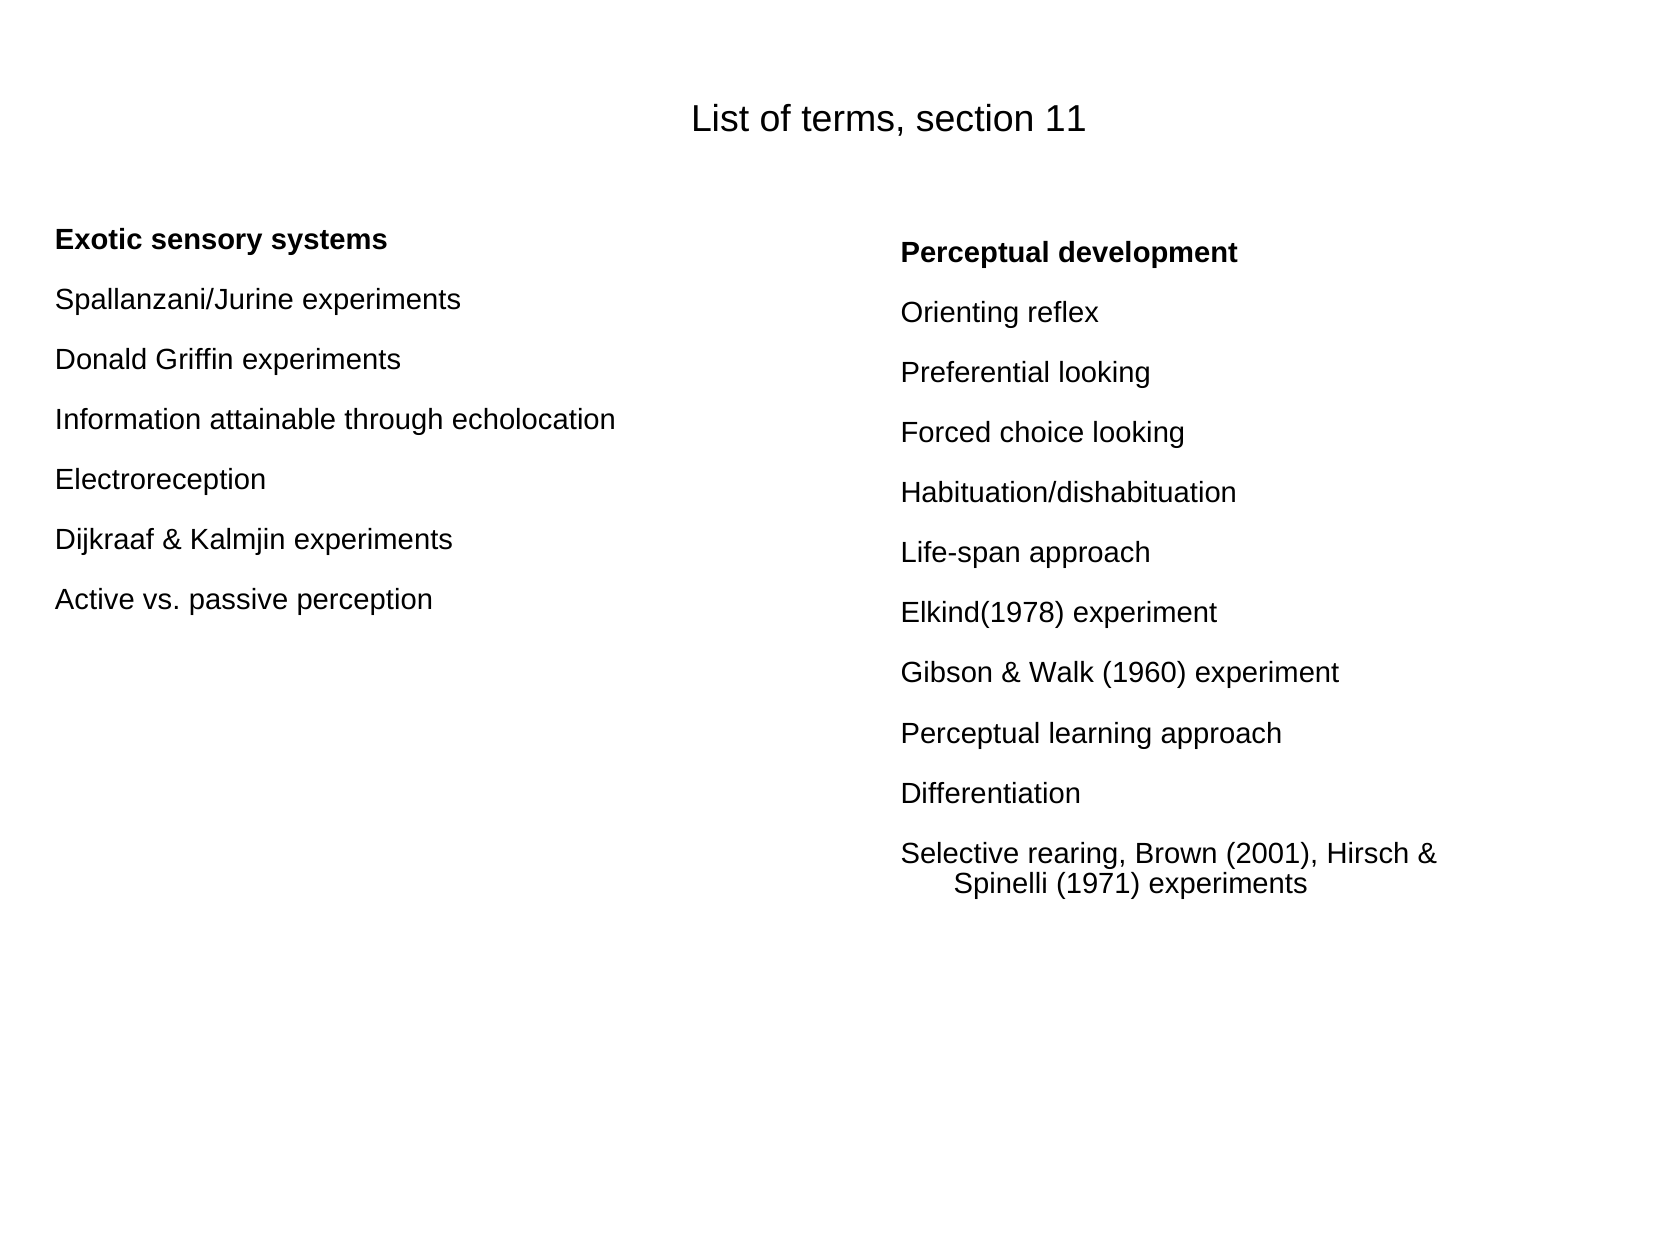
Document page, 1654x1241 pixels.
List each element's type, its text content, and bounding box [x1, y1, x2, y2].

text_box Perceptual development Orienting reflex Preferential looking Forced choice looking Habituation/dishabituation Life-span approach Elkind(1978) experiment Gibson & Walk (1960) experiment Perceptual learning approach Differentiation Selective rearing, Brown (2001), Hirsch & Spinelli (1971) experiments [868, 230, 1506, 1007]
title List of terms, section 11 [144, 16, 1633, 224]
list Exotic sensory systems Spallanzani/Jurine experiments Donald Griffin experiments Information attainable through echolocation Electroreception Dijkraaf & Kalmjin experiments Active vs. passive perception [37, 225, 676, 1241]
